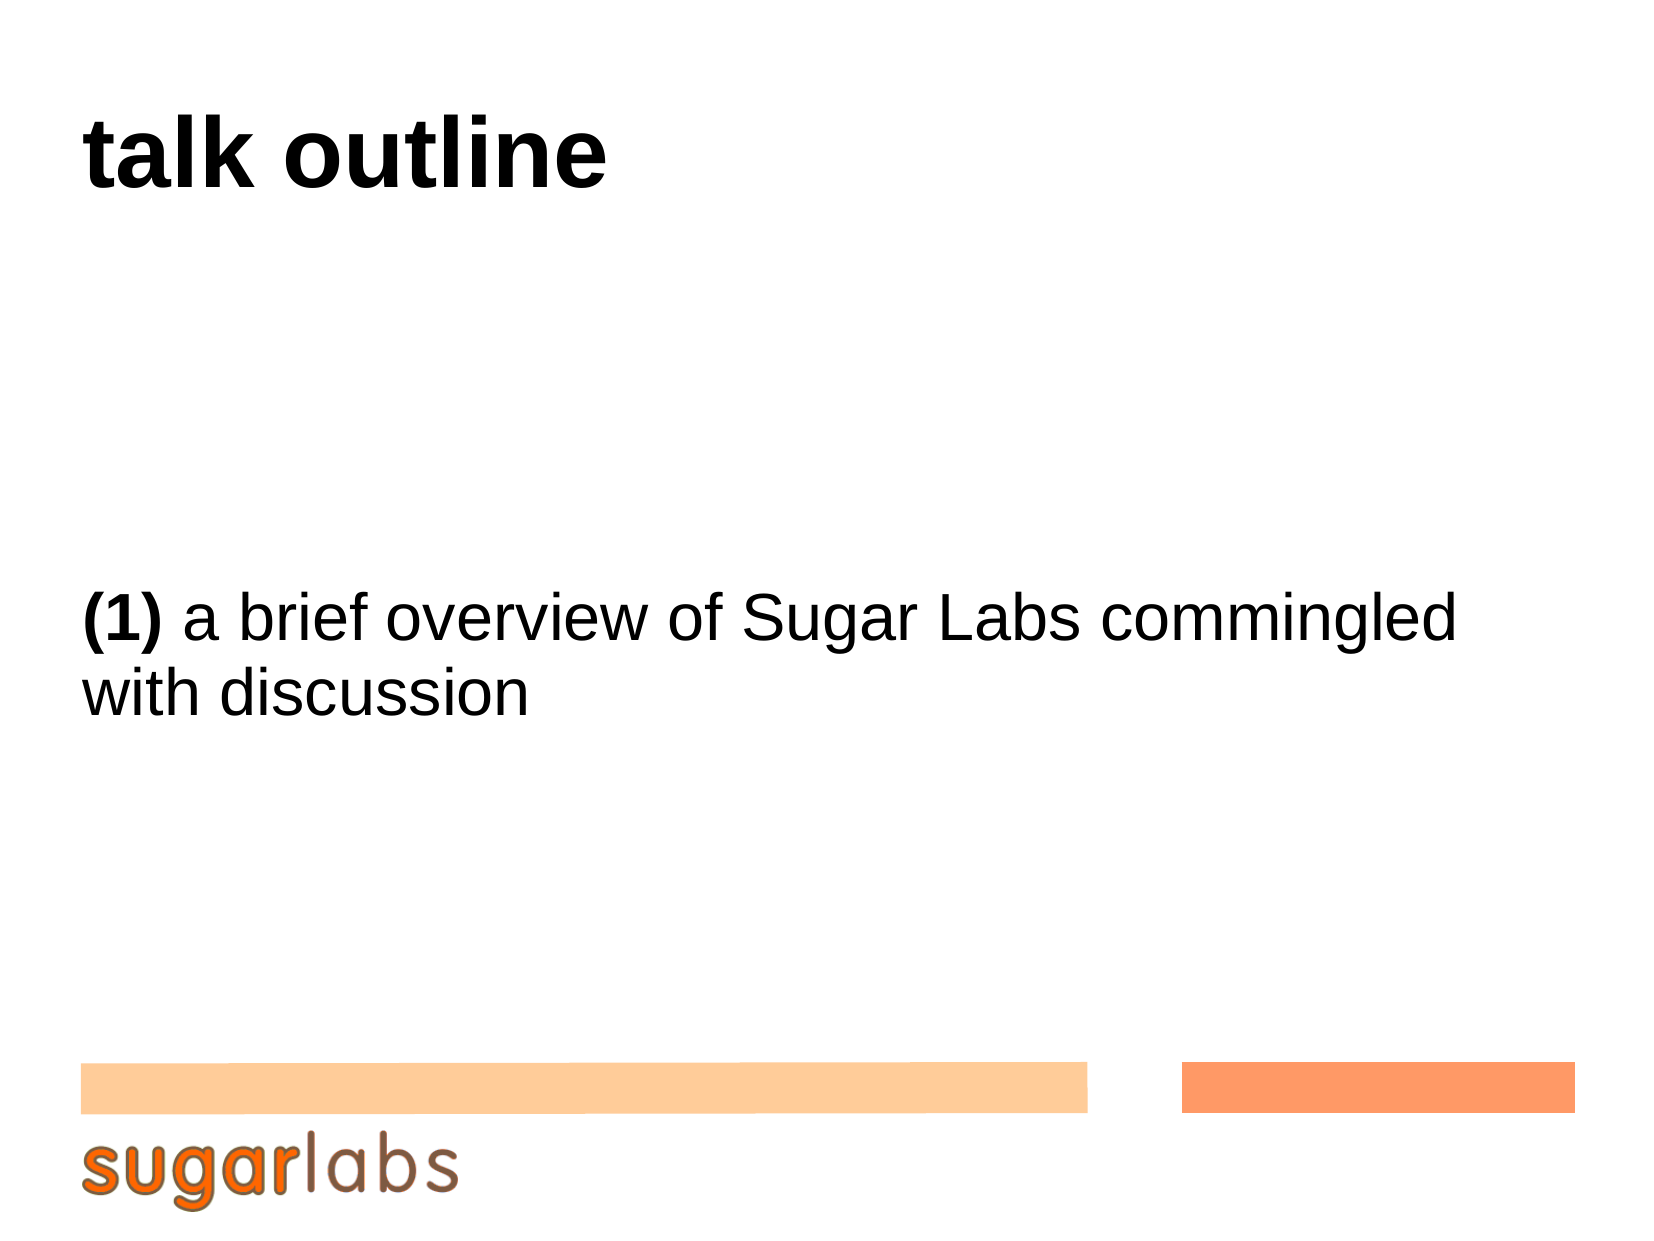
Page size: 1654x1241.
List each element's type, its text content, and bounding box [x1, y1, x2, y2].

picture [82, 1130, 458, 1212]
title talk outline [82, 56, 1571, 250]
subtitle (1) a brief overview of Sugar Labs commingled with discussion [82, 297, 1571, 1013]
